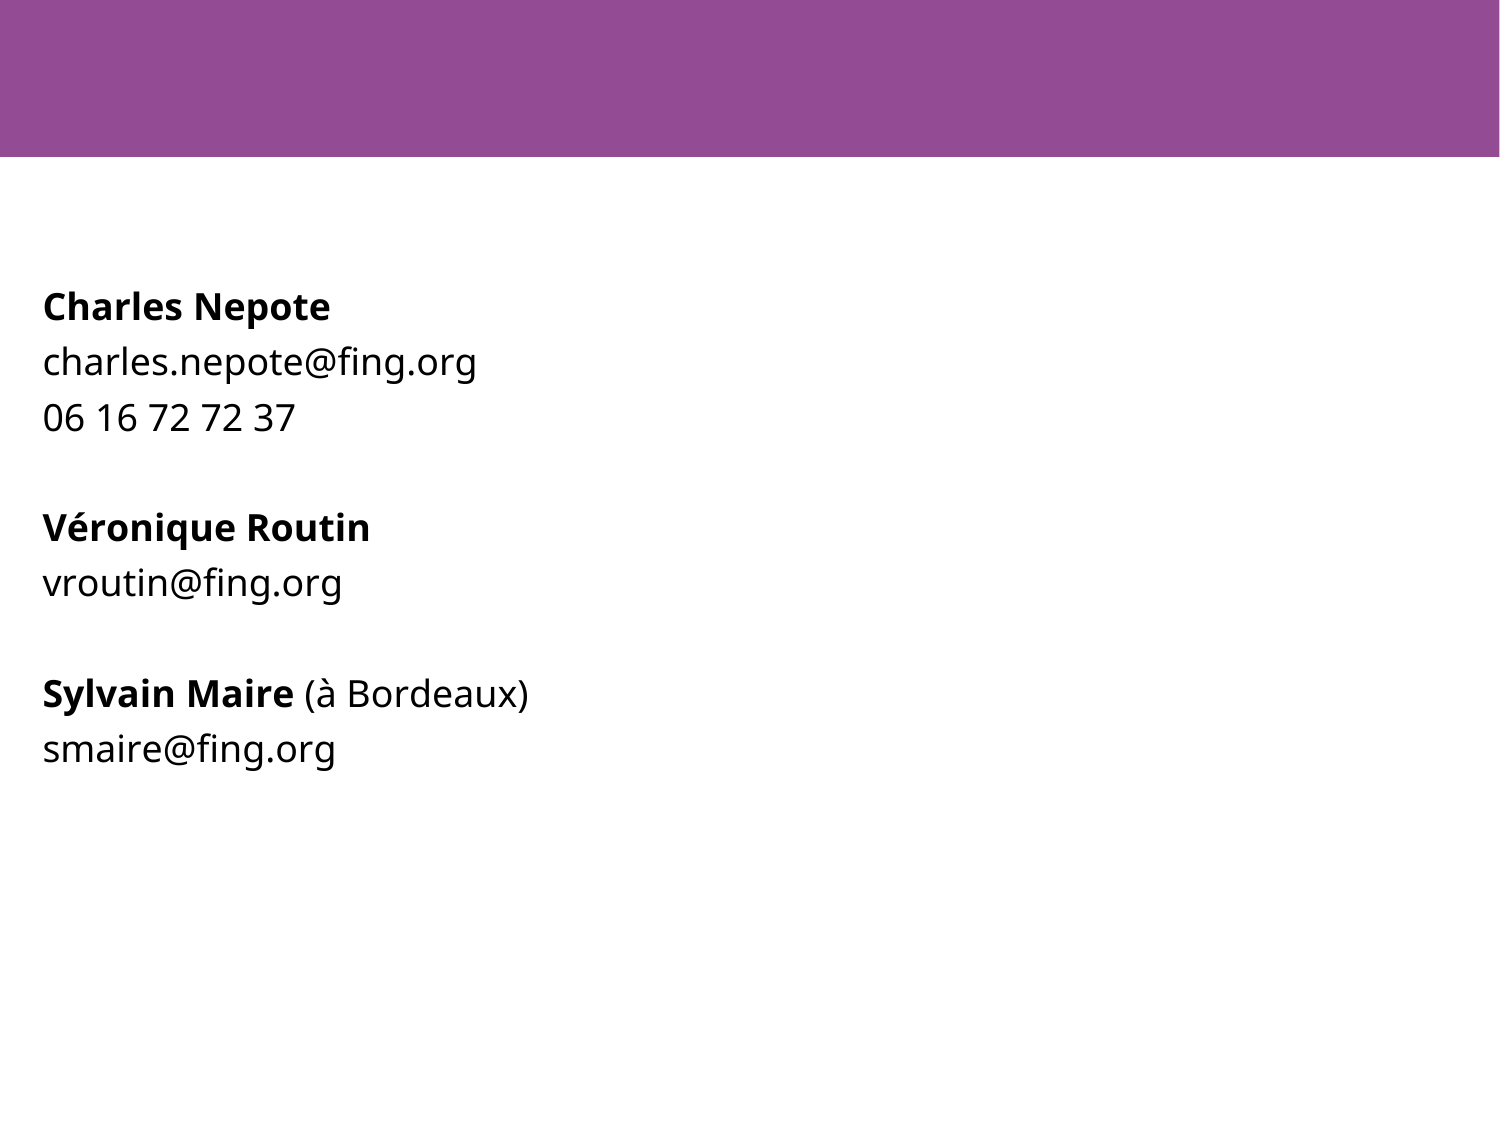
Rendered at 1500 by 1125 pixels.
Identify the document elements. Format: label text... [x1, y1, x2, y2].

text_box Charles Nepote charles.nepote@fing.org 06 16 72 72 37 Véronique Routin vroutin@fing.org Sylvain Maire (à Bordeaux) smaire@fing.org [24, 274, 1475, 1087]
text_box [0, 0, 1500, 157]
